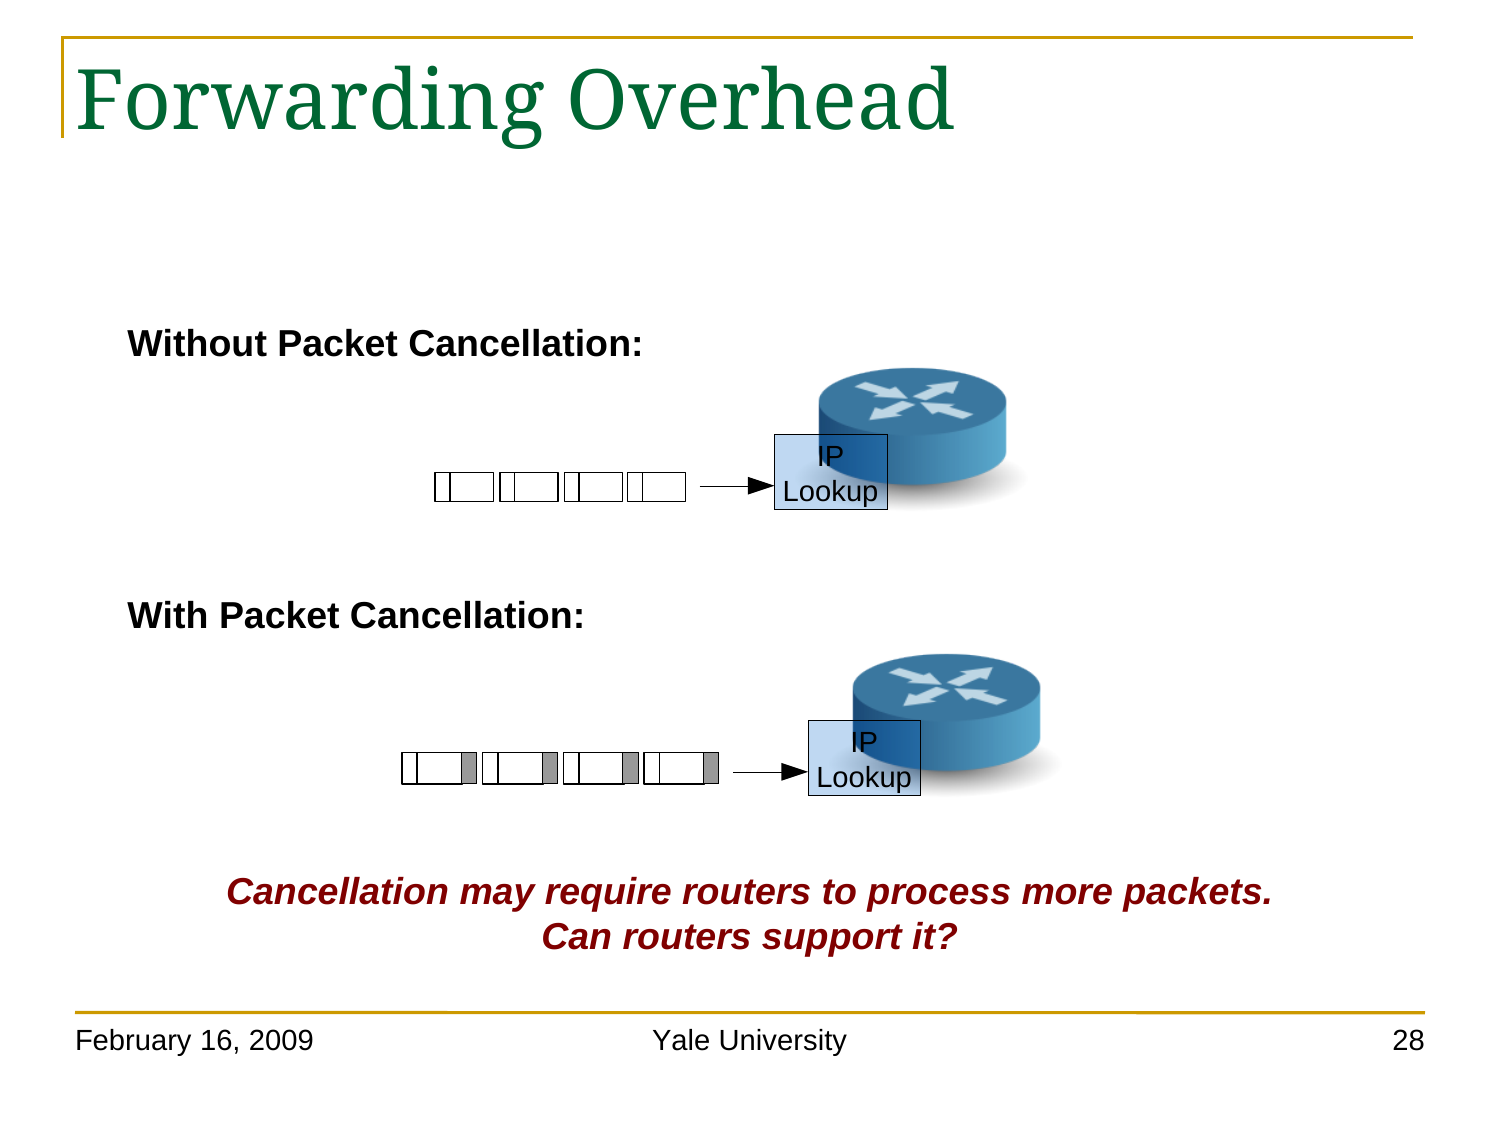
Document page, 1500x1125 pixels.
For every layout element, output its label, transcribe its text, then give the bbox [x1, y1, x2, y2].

text_box [435, 472, 494, 502]
text_box [643, 752, 719, 785]
text_box [482, 752, 558, 785]
text_box [564, 472, 623, 502]
text_box IP Lookup [808, 720, 921, 796]
text_box IP Lookup [774, 434, 888, 510]
picture [808, 629, 1099, 816]
text_box [499, 472, 558, 502]
text_box Cancellation may require routers to process more packets. Can routers support it? [211, 859, 1289, 965]
text_box With Packet Cancellation: [112, 583, 602, 644]
text_box [401, 752, 477, 785]
text_box Without Packet Cancellation: [112, 311, 660, 372]
title Forwarding Overhead [75, 45, 1425, 151]
picture [774, 343, 1065, 530]
text_box [627, 472, 686, 502]
text_box [563, 752, 639, 785]
